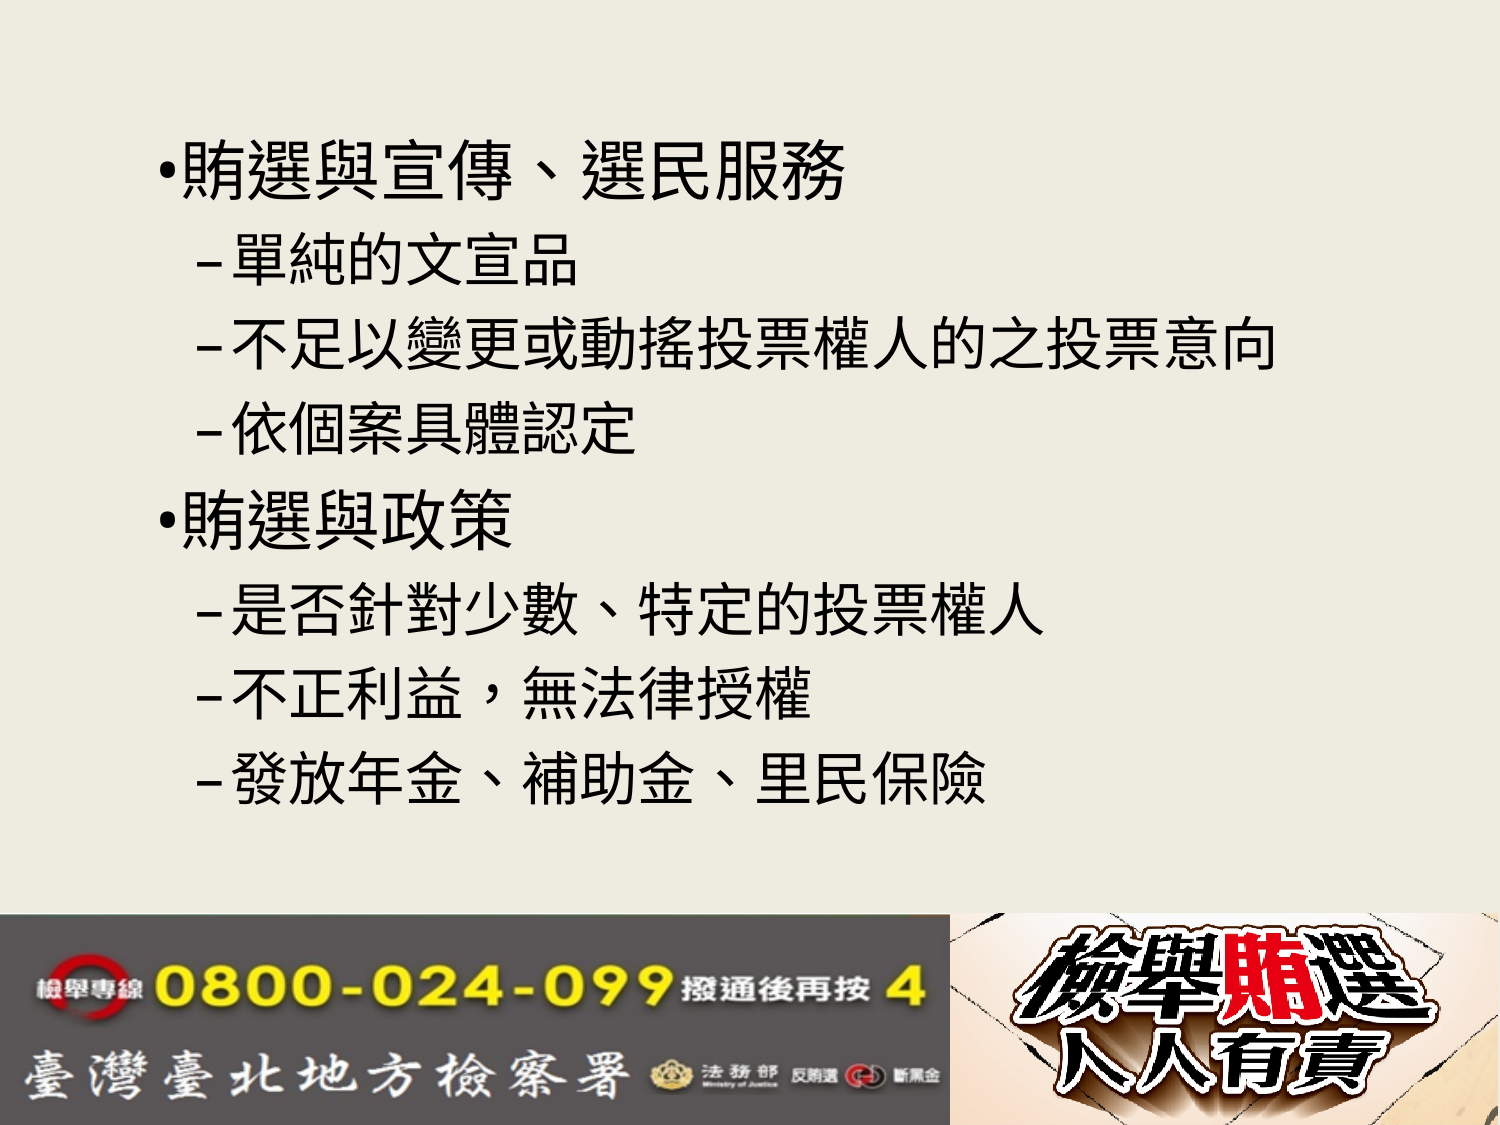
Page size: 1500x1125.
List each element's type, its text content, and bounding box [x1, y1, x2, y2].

text_box 賄選與宣傳、選民服務 單純的文宣品 不足以變更或動搖投票權人的之投票意向 依個案具體認定 賄選與政策 是否針對少數、特定的投票權人 不正利益，無法律授權 發放年金、補助金、里民保險 [147, 113, 1423, 810]
picture [0, 913, 1498, 1125]
